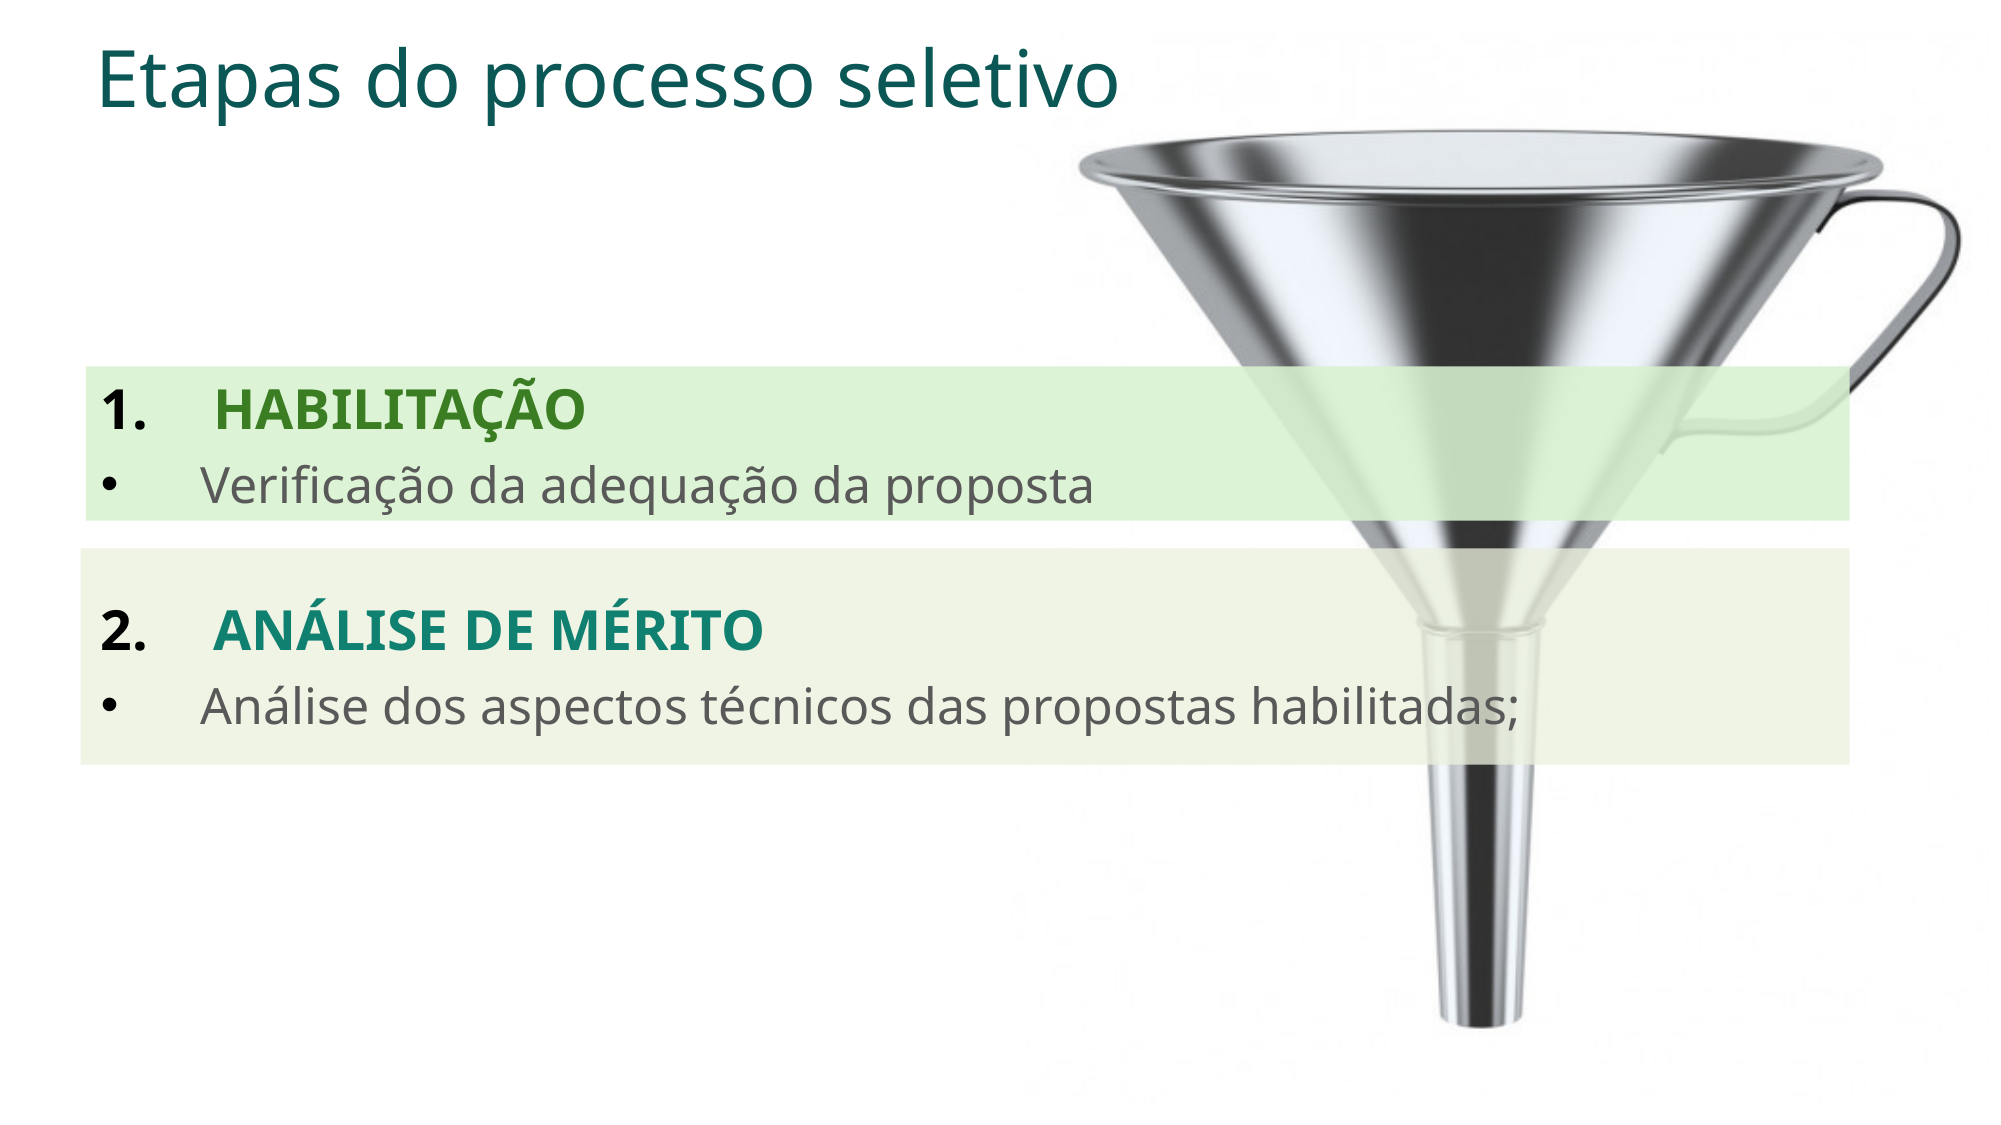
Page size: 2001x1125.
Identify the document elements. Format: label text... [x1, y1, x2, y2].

picture [1011, 30, 1989, 1108]
text_box [80, 548, 1850, 765]
text_box HABILITAÇÃO Verificação da adequação da proposta [86, 366, 1850, 521]
text_box ANÁLISE DE MÉRITO Análise dos aspectos técnicos das propostas habilitadas; [85, 587, 1832, 744]
text_box Etapas do processo seletivo [80, 38, 1981, 136]
